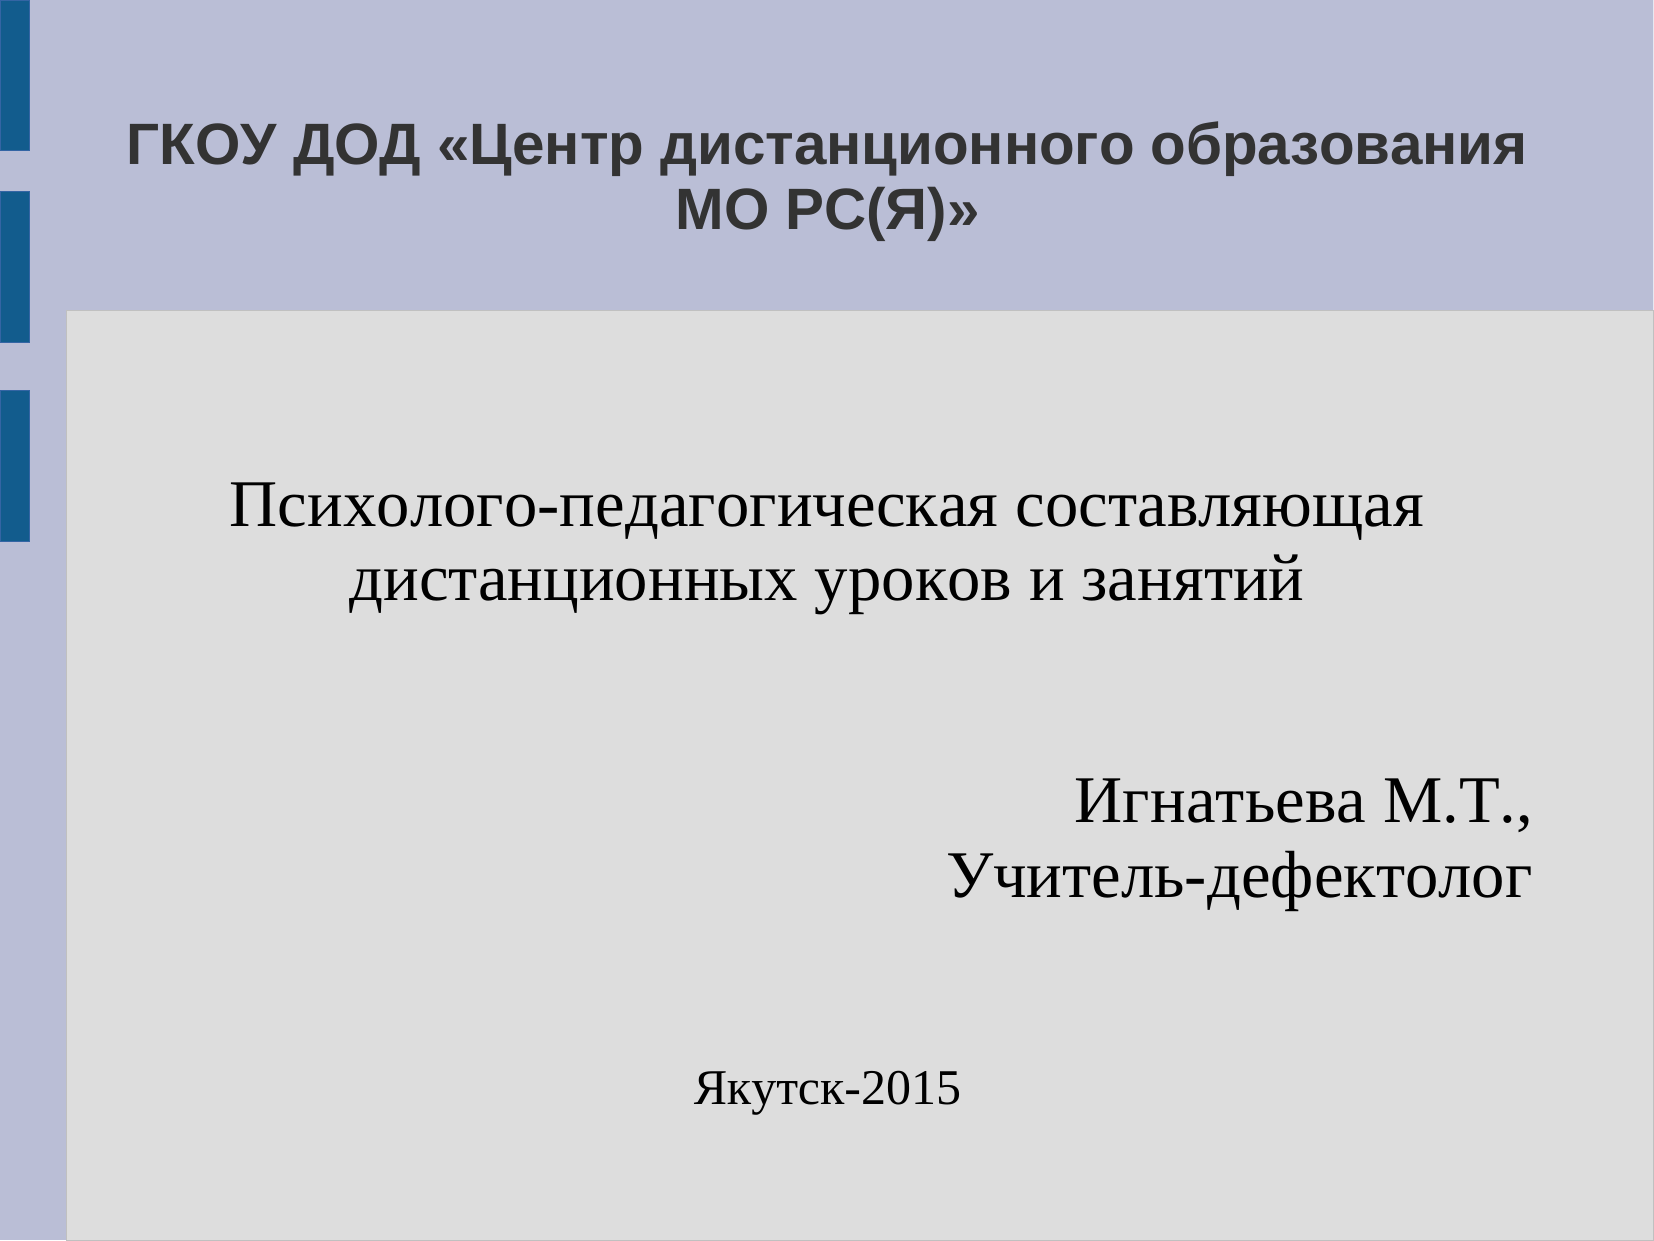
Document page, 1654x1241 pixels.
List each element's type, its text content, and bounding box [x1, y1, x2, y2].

subtitle Психолого-педагогическая составляющая дистанционных уроков и занятий Игнатьева М.Т., Учитель-дефектолог Якутск-2015 [121, 325, 1534, 1206]
title ГКОУ ДОД «Центр дистанционного образования МО РС(Я)» [121, 29, 1534, 325]
